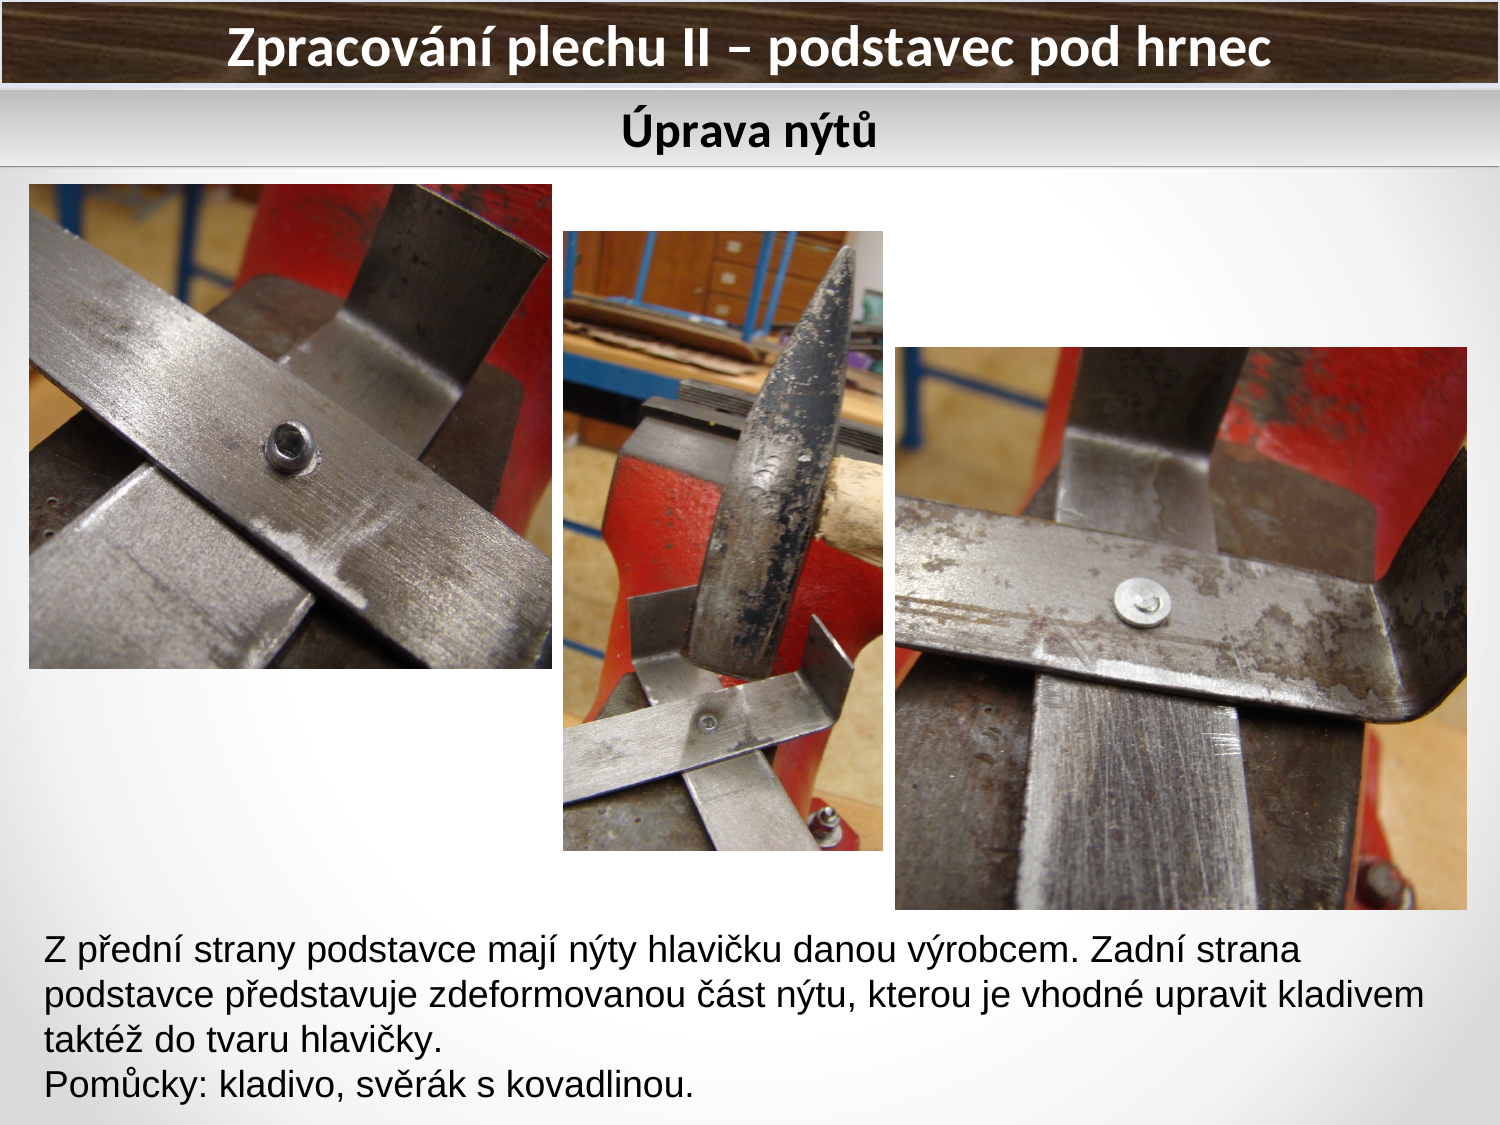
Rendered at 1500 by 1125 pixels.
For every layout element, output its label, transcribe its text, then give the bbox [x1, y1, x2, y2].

text_box Z přední strany podstavce mají nýty hlavičku danou výrobcem. Zadní strana podstavce představuje zdeformovanou část nýtu, kterou je vhodné upravit kladivem taktéž do tvaru hlavičky. Pomůcky: kladivo, svěrák s kovadlinou. [29, 916, 1471, 1113]
picture [0, 166, 1500, 1125]
picture [0, 86, 1500, 90]
text_box Úprava nýtů [0, 90, 1500, 166]
text_box Zpracování plechu II – podstavec pod hrnec [0, 0, 1500, 86]
